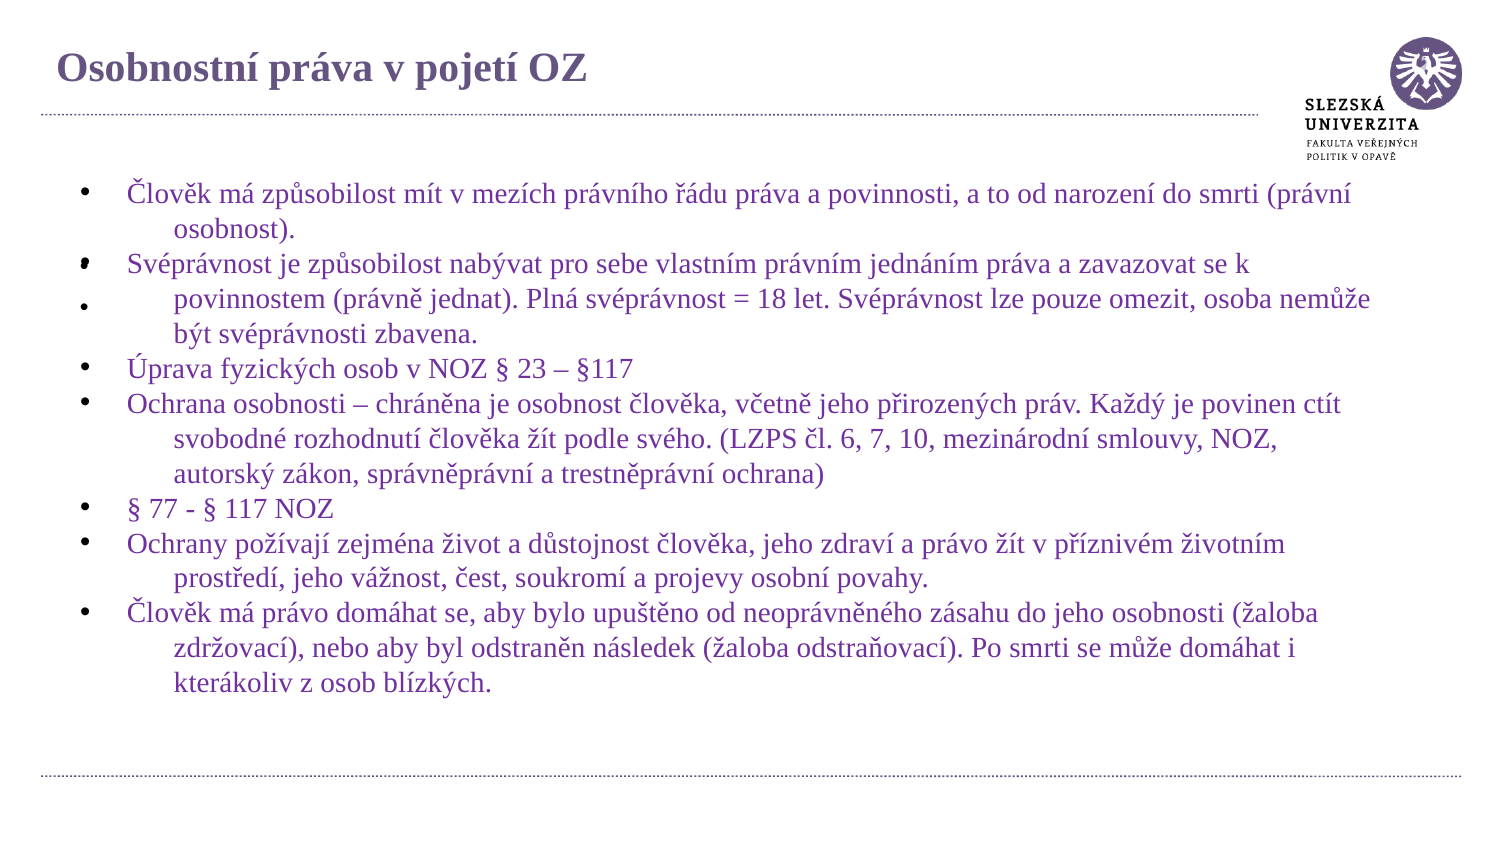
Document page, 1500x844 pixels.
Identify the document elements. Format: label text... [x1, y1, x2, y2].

title Osobnostní práva v pojetí OZ [41, 32, 1070, 116]
text_box Člověk má způsobilost mít v mezích právního řádu práva a povinnosti, a to od narození do smrti (právní osobnost). Svéprávnost je způsobilost nabývat pro sebe vlastním právním jednáním práva a zavazovat se k povinnostem (právně jednat). Plná svéprávnost = 18 let. Svéprávnost lze pouze omezit, osoba nemůže být svéprávnosti zbavena. Úprava fyzických osob v NOZ § 23 – §117 Ochrana osobnosti – chráněna je osobnost člověka, včetně jeho přirozených práv. Každý je povinen ctít svobodné rozhodnutí člověka žít podle svého. (LZPS čl. 6, 7, 10, mezinárodní smlouvy, NOZ, autorský zákon, správněprávní a trestněprávní ochrana) § 77 - § 117 NOZ Ochrany požívají zejména život a důstojnost člověka, jeho zdraví a právo žít v příznivém životním prostředí, jeho vážnost, čest, soukromí a projevy osobní povahy. Člověk má právo domáhat se, aby bylo upuštěno od neoprávněného zásahu do jeho osobnosti (žaloba zdržovací), nebo aby byl odstraněn následek (žaloba odstraňovací). Po smrti se může domáhat i kterákoliv z osob blízkých. [64, 166, 1391, 713]
